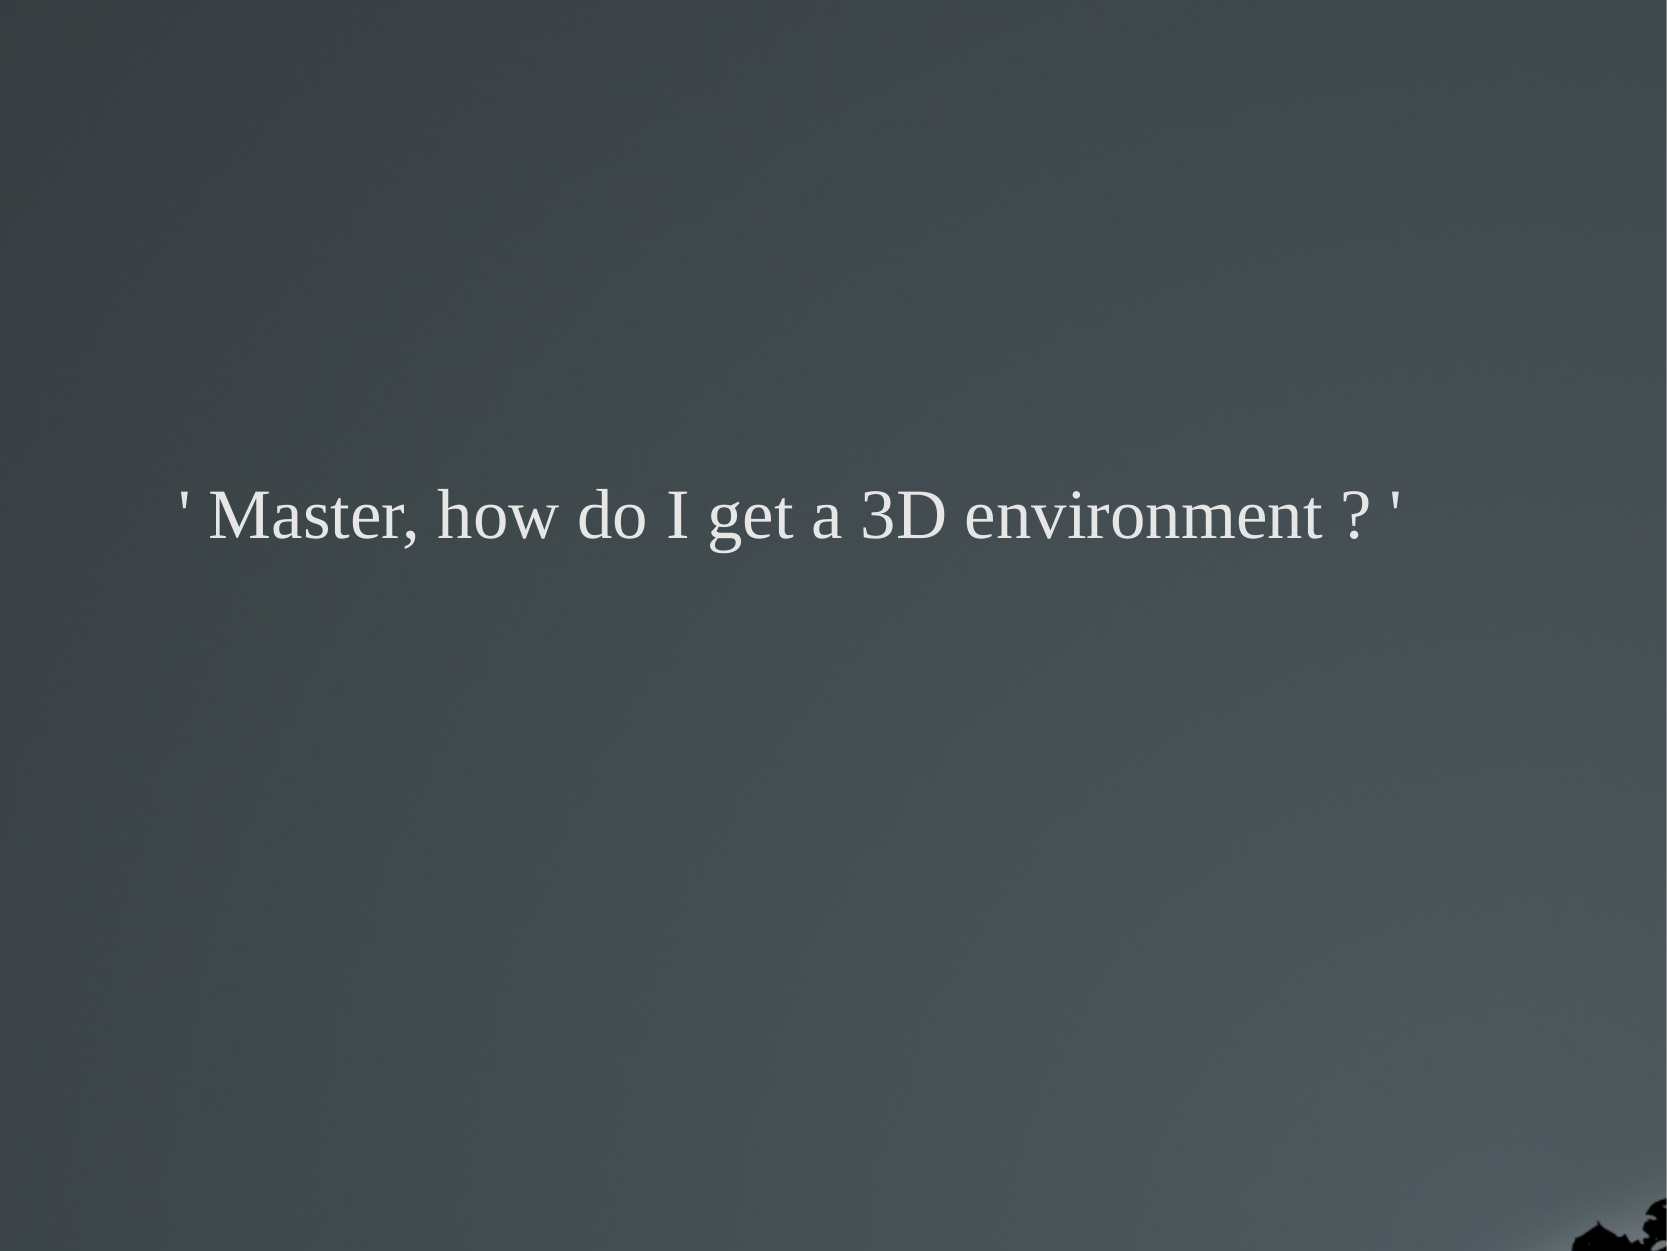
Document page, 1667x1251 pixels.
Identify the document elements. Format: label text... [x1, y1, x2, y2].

picture [0, 0, 1667, 1251]
list ' Master, how do I get a 3D environment ? ' [142, 471, 1607, 745]
